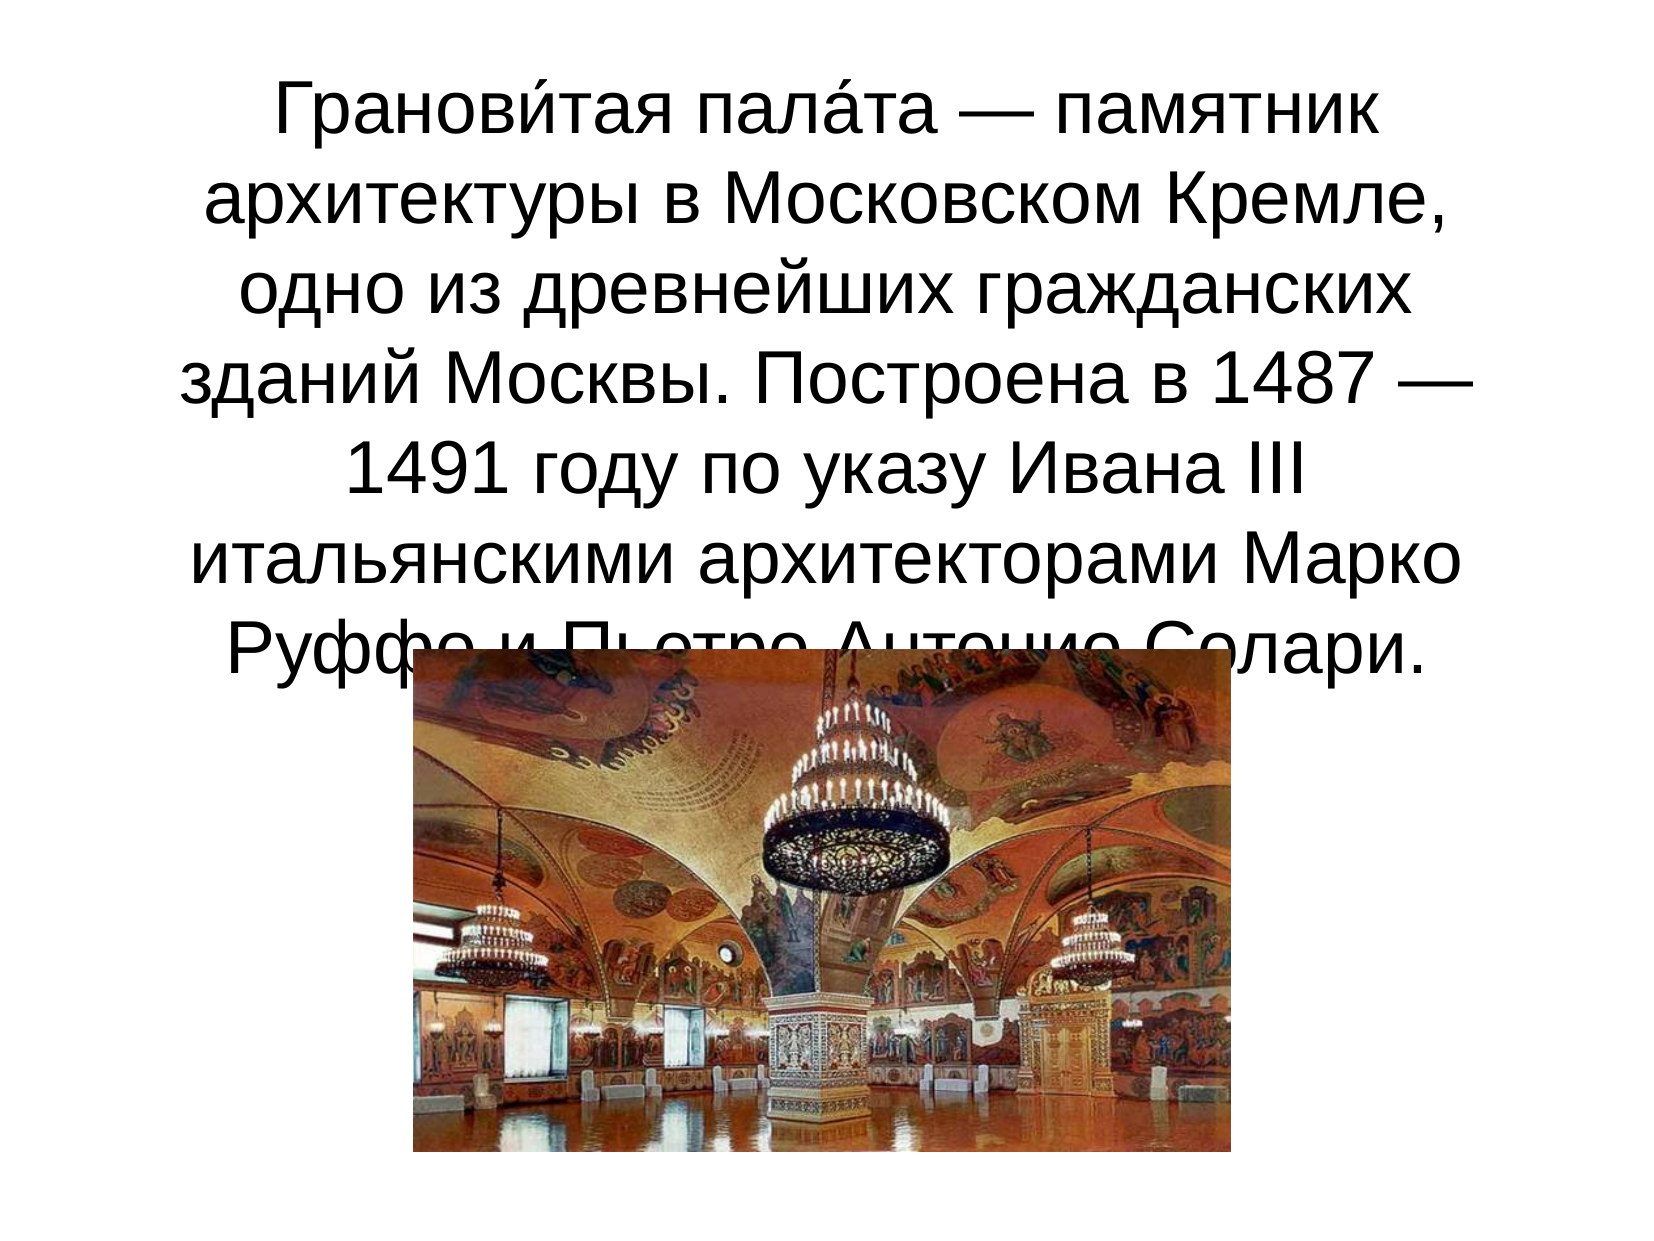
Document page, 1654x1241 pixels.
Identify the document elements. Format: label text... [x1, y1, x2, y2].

picture [413, 649, 1231, 1152]
title Гранови́тая пала́та — памятник архитектуры в Московском Кремле, одно из древнейших гражданских зданий Москвы. Построена в 1487 — 1491 году по указу Ивана III итальянскими архитекторами Марко Руффо и Пьетро Антонио Солари. [118, 59, 1536, 647]
